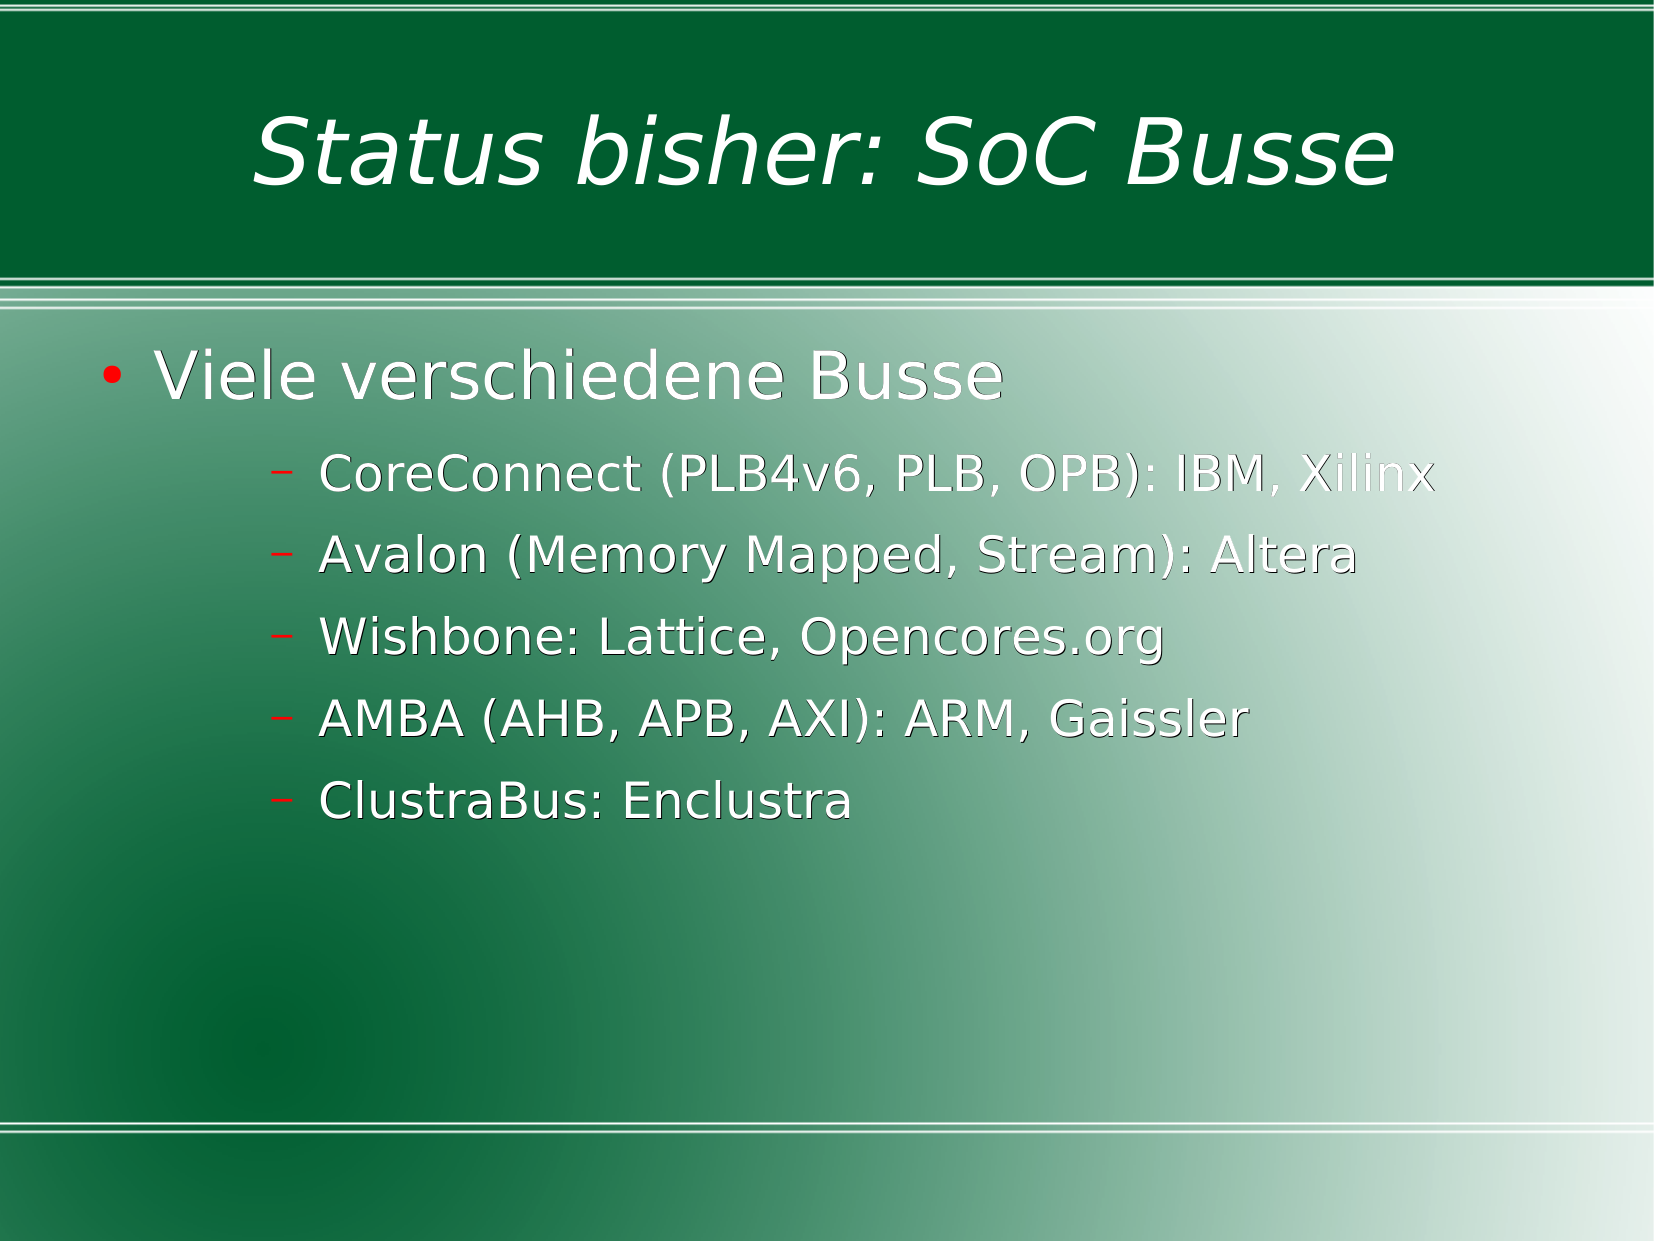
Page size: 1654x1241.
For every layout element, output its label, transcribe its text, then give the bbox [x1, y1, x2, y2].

title Status bisher: SoC Busse [82, 56, 1571, 250]
list Viele verschiedene Busse CoreConnect (PLB4v6, PLB, OPB): IBM, Xilinx Avalon (Memory Mapped, Stream): Altera Wishbone: Lattice, Opencores.org AMBA (AHB, APB, AXI): ARM, Gaissler ClustraBus: Enclustra [82, 337, 1571, 1142]
picture [0, 0, 1654, 1241]
